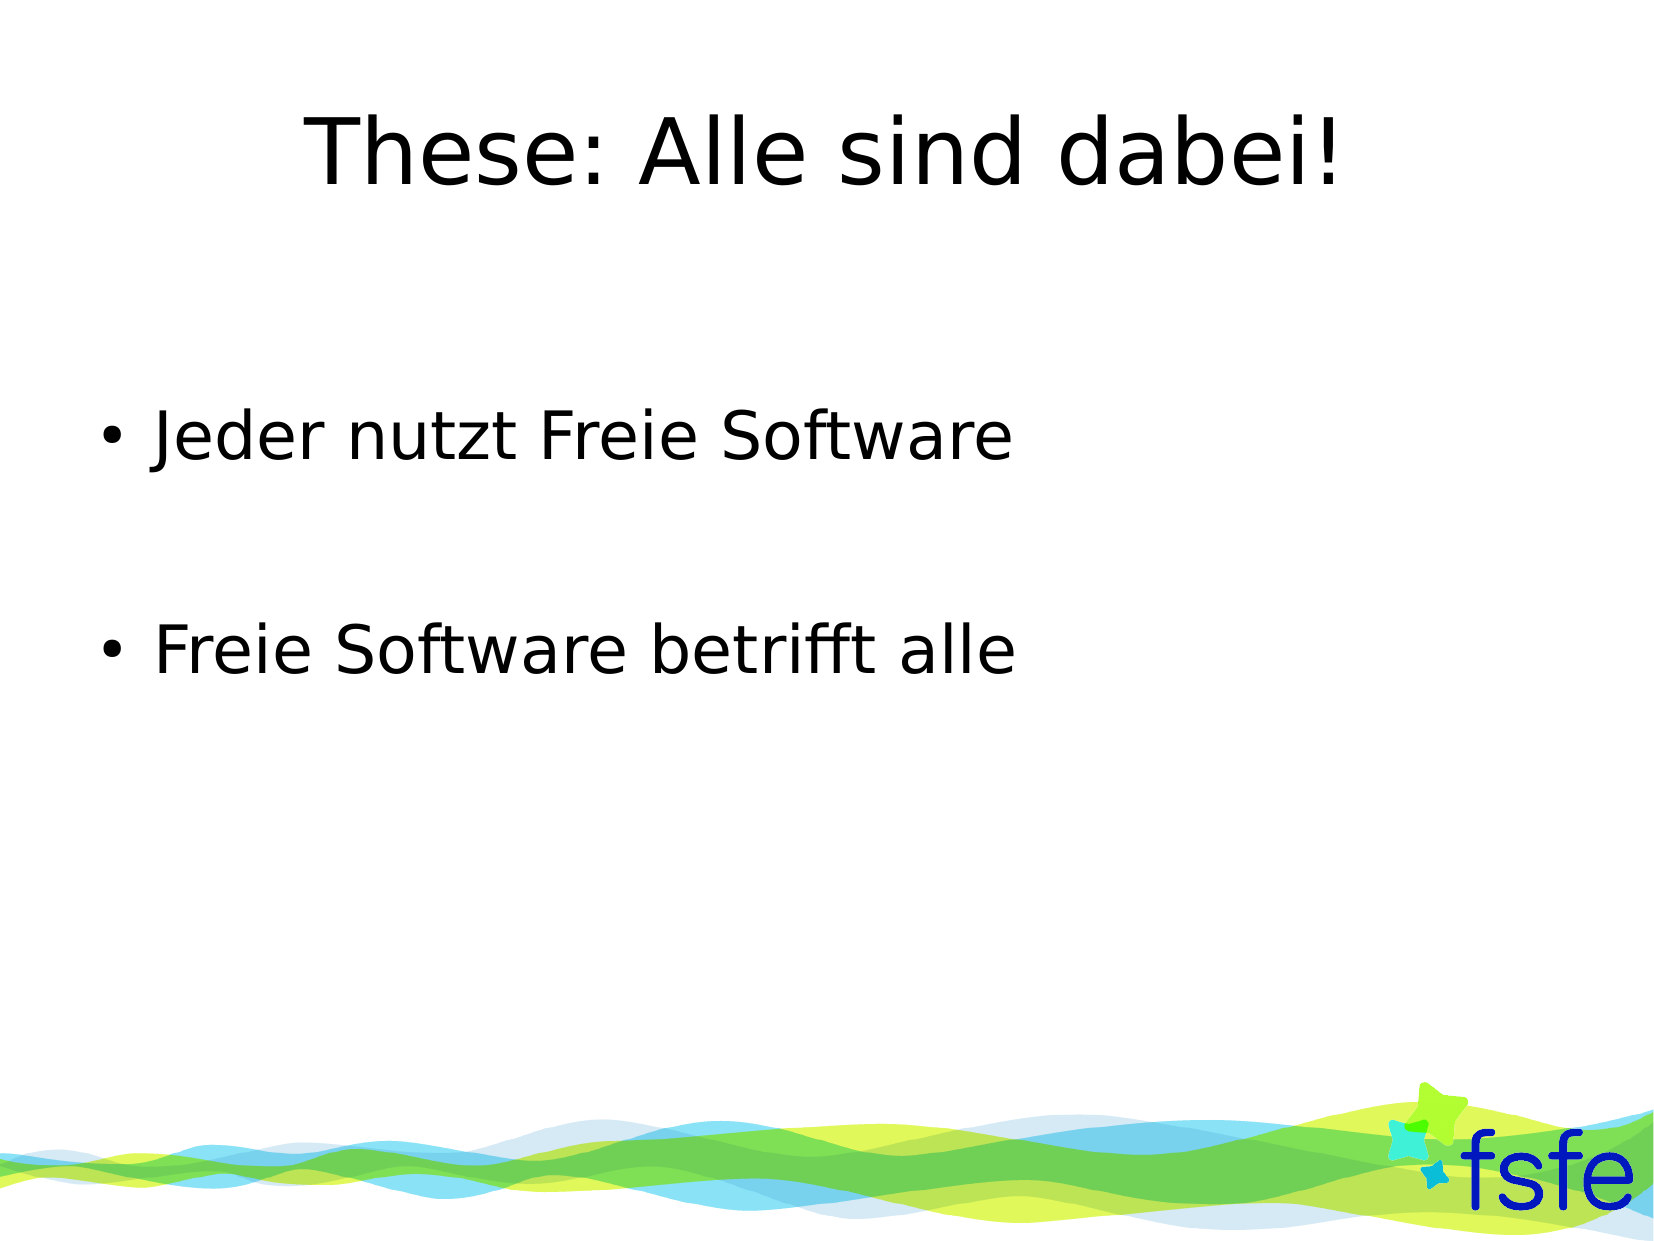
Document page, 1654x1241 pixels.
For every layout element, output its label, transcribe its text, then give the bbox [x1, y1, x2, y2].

list Jeder nutzt Freie Software Freie Software betrifft alle [82, 290, 1571, 1010]
picture [0, 1081, 1654, 1241]
title These: Alle sind dabei! [82, 49, 1571, 257]
